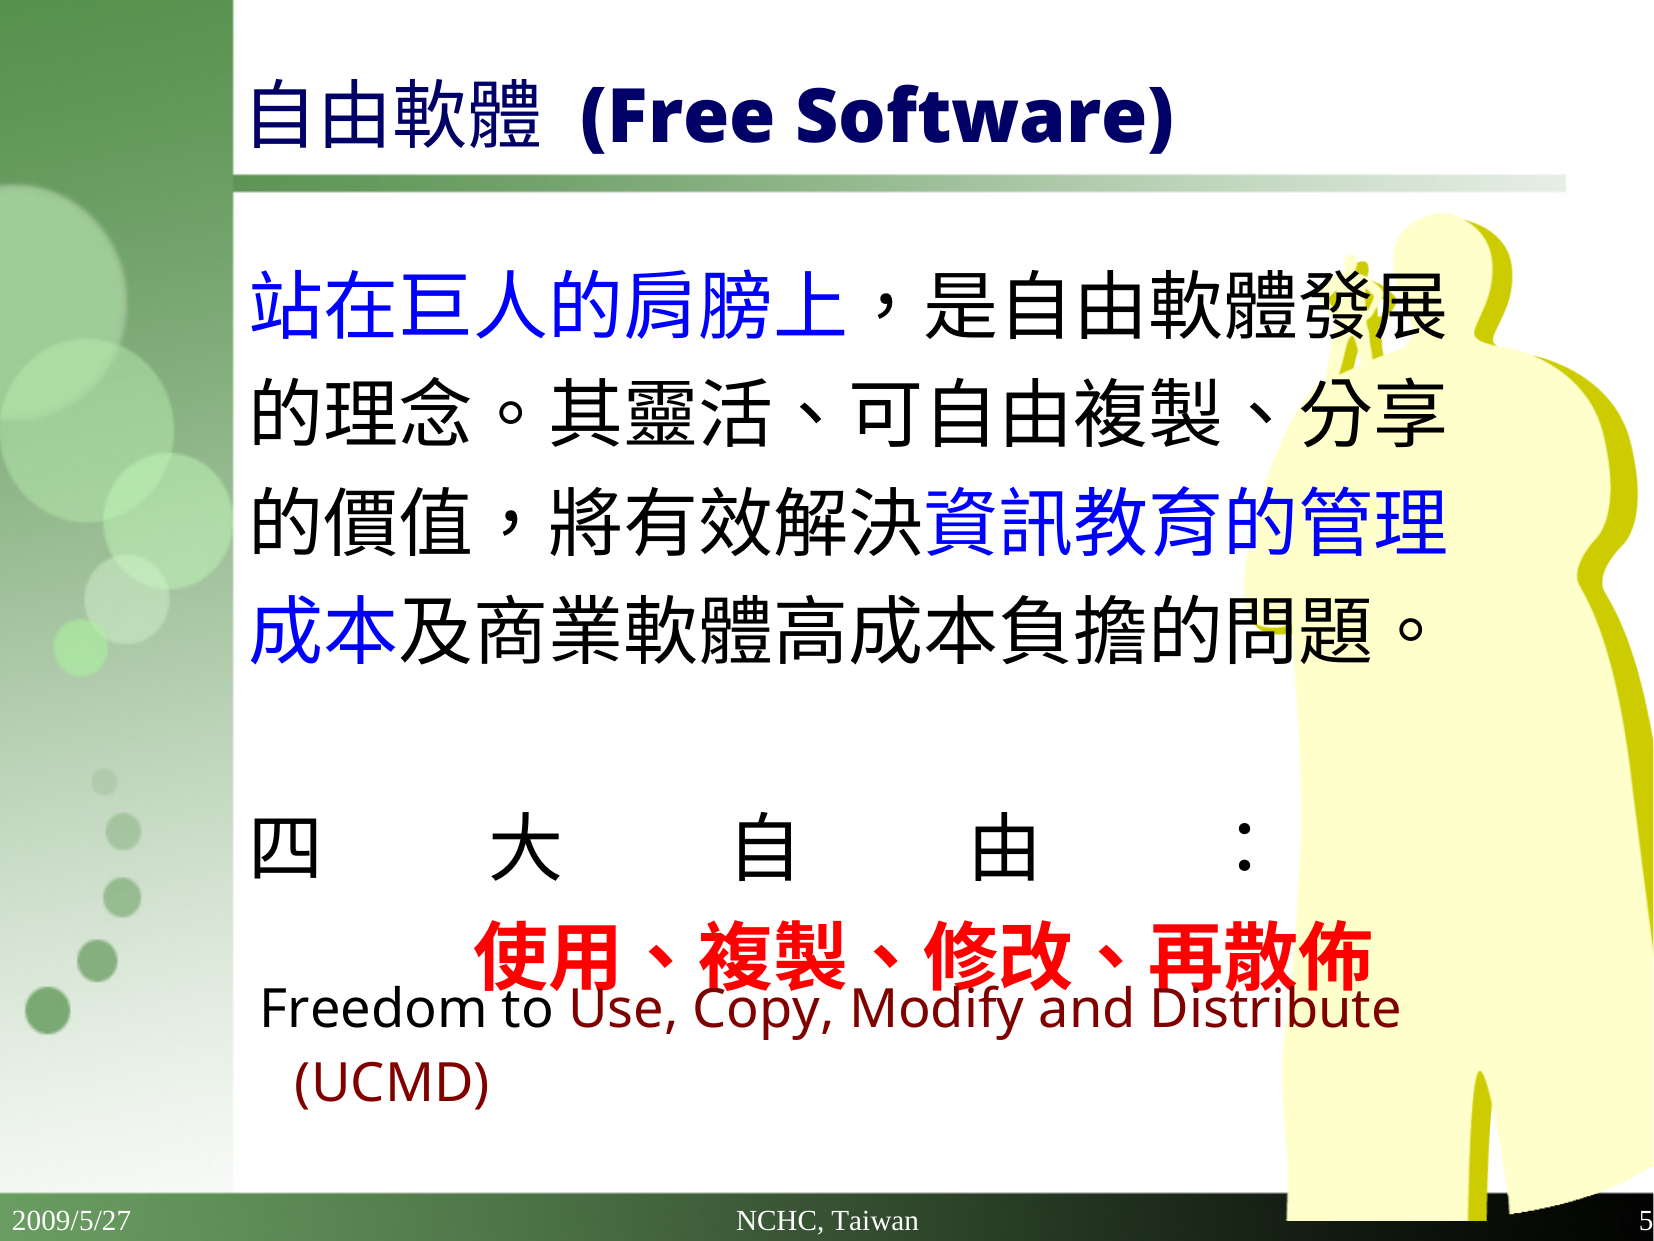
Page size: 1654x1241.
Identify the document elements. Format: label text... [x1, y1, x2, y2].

text_box Freedom to Use, Copy, Modify and Distribute (UCMD) [209, 962, 1477, 1098]
text_box 自由軟體 (Free Software) [242, 60, 1542, 164]
picture [0, 0, 1654, 1241]
title 站在巨人的肩膀上，是自由軟體發展的理念。其靈活、可自由複製、分享的價值，將有效解決資訊教育的管理成本及商業軟體高成本負擔的問題。 四大自由： 使用、複製、修改、再散佈 [248, 283, 1483, 969]
